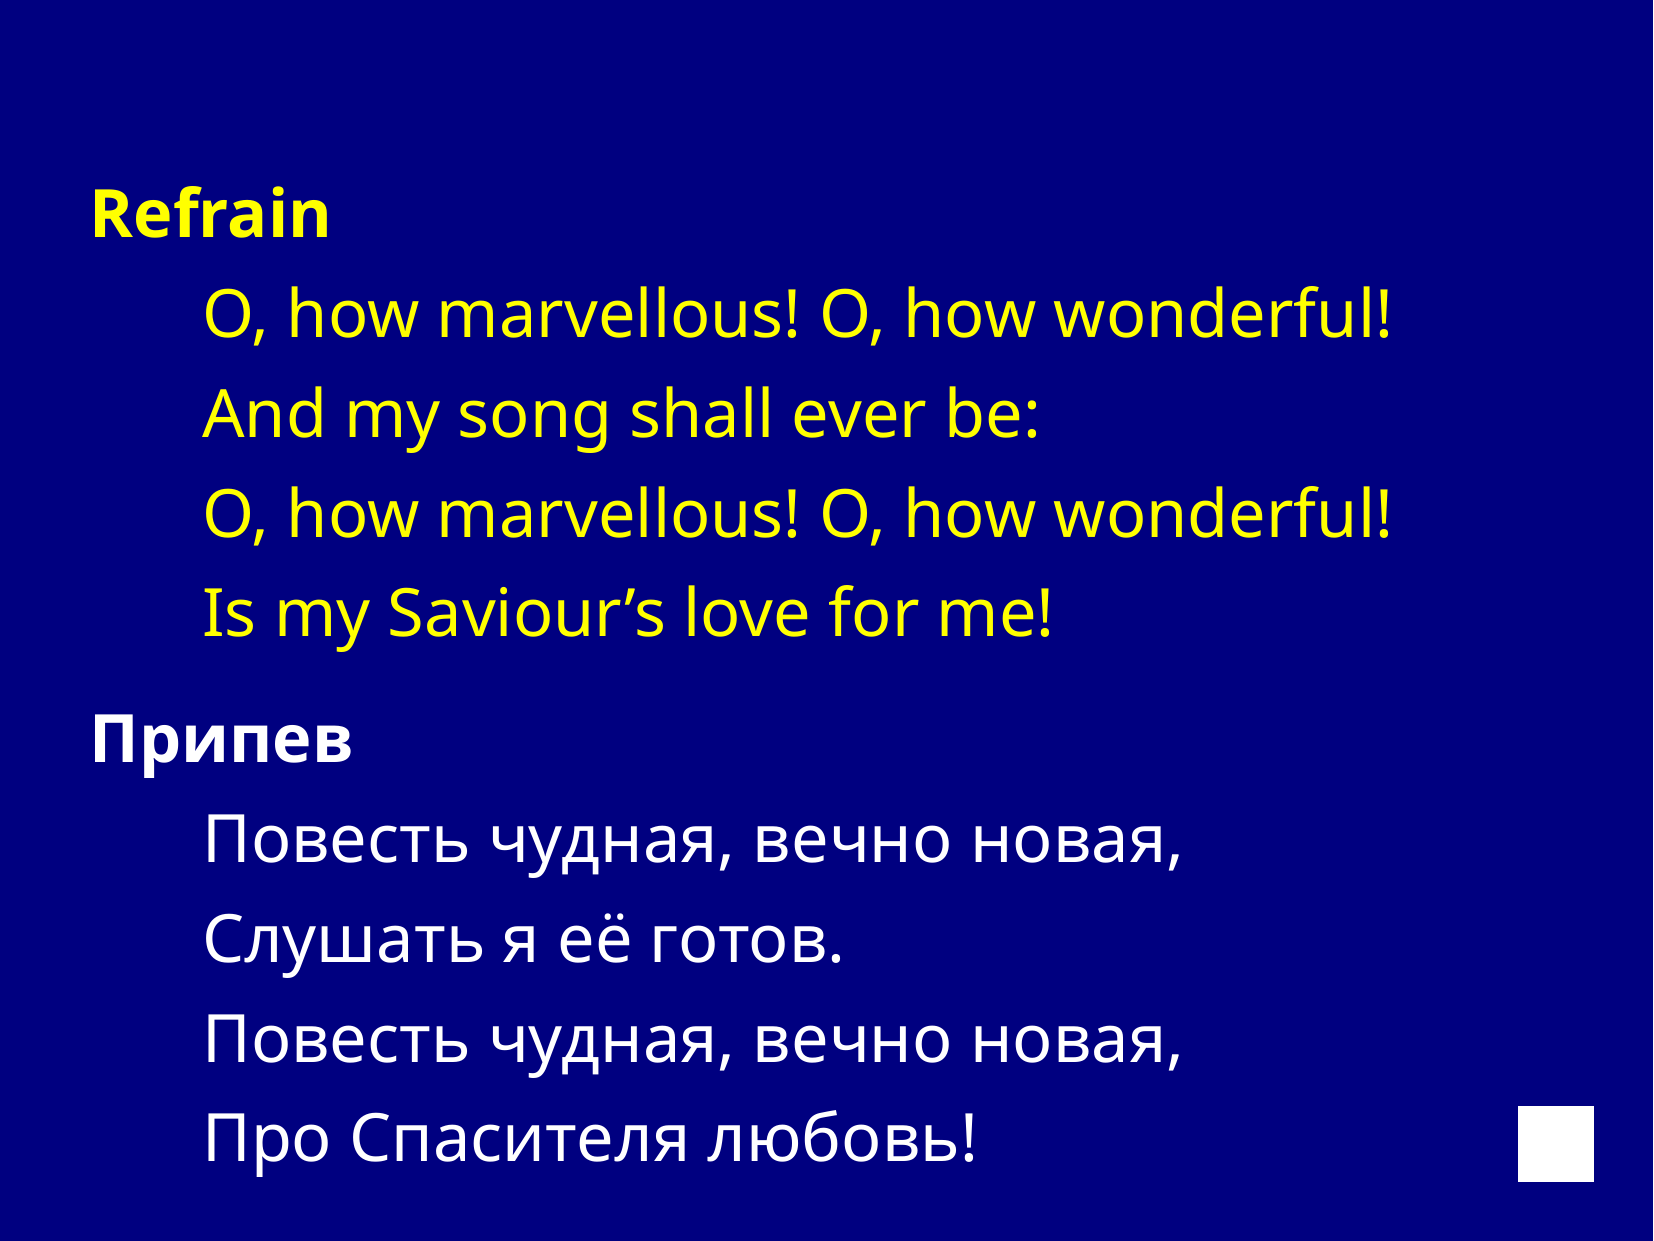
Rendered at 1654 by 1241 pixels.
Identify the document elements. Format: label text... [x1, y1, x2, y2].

text_box [1518, 1106, 1594, 1182]
text_box Refrain O, how marvellous! O, how wonderful! And my song shall ever be: O, how marvellous! O, how wonderful! Is my Saviour’s love for me! [75, 150, 1576, 638]
text_box Припев Повесть чудная, вечно новая, Слушать я её готов. Повесть чудная, вечно новая, Про Спасителя любовь! [75, 675, 1576, 1163]
